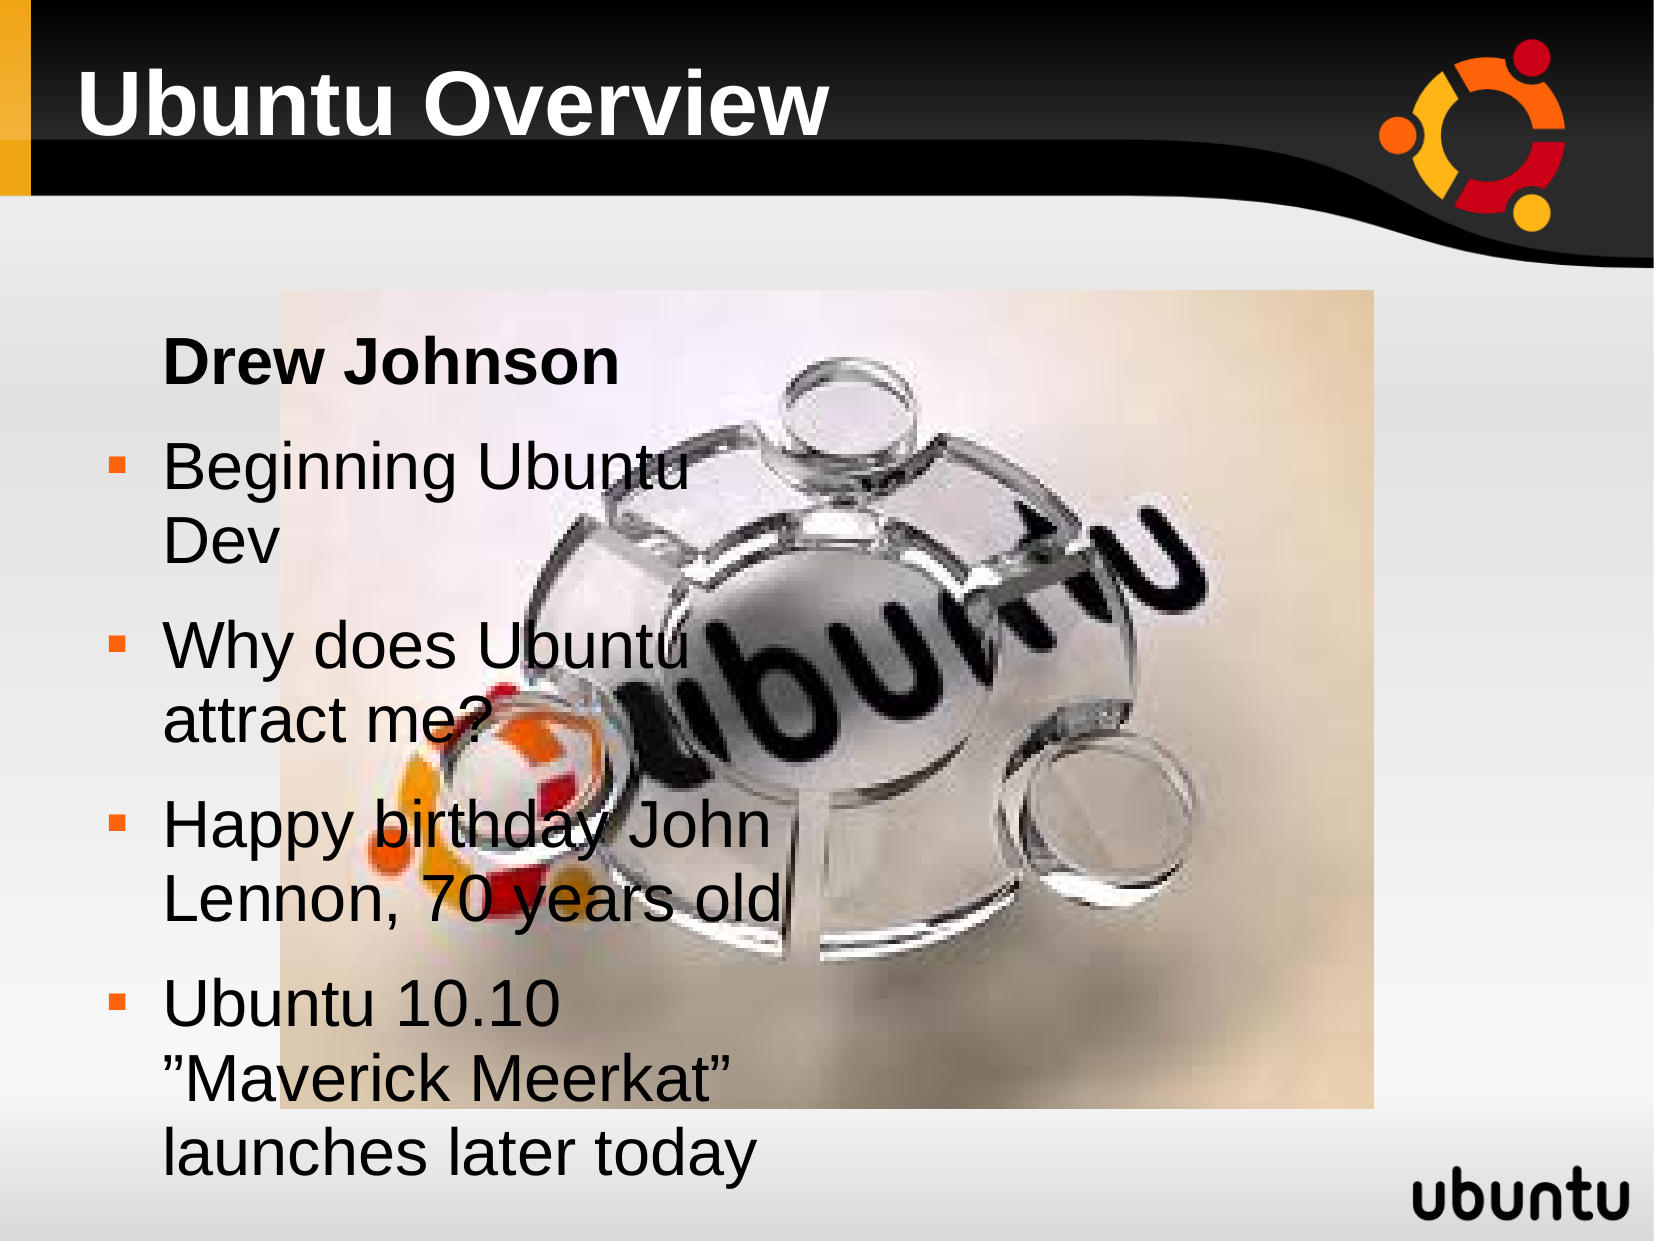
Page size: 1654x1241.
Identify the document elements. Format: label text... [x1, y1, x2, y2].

list Drew Johnson Beginning Ubuntu Dev Why does Ubuntu attract me? Happy birthday John Lennon, 70 years old Ubuntu 10.10 ”Maverick Meerkat” launches later today [91, 324, 818, 1191]
picture [0, 0, 1654, 1241]
title Ubuntu Overview [76, 0, 1565, 208]
